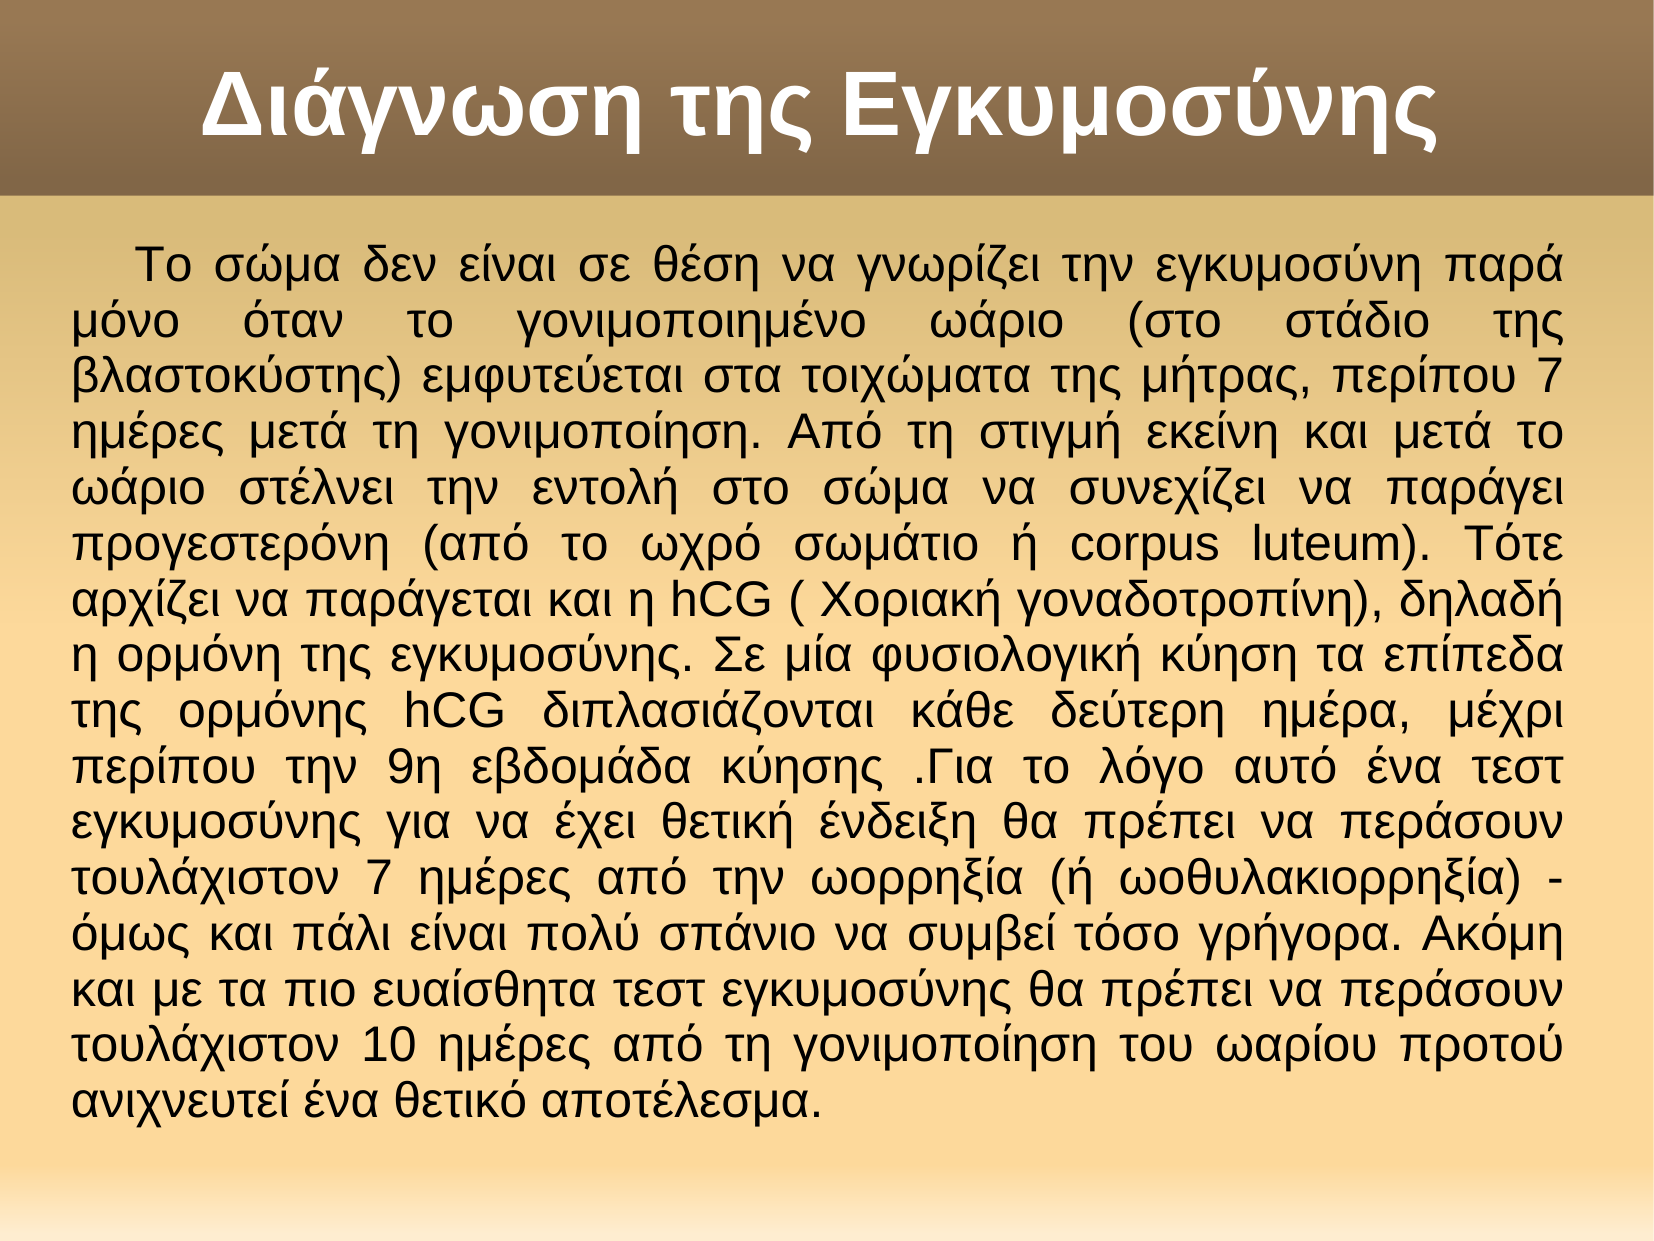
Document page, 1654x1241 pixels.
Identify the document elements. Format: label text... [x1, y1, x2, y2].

picture [0, 0, 1654, 1241]
title Διάγνωση της Εγκυμοσύνης [76, 0, 1565, 208]
list Το σώμα δεν είναι σε θέση να γνωρίζει την εγκυμοσύνη παρά μόνο όταν το γονιμοποιημένο ωάριο (στο στάδιο της βλαστοκύστης) εμφυτεύεται στα τοιχώματα της μήτρας, περίπου 7 ημέρες μετά τη γονιμοποίηση. Από τη στιγμή εκείνη και μετά το ωάριο στέλνει την εντολή στο σώμα να συνεχίζει να παράγει προγεστερόνη (από το ωχρό σωμάτιο ή corpus luteum). Τότε αρχίζει να παράγεται και η hCG ( Χοριακή γοναδοτροπίνη), δηλαδή η ορμόνη της εγκυμοσύνης. Σε μία φυσιολογική κύηση τα επίπεδα της ορμόνης hCG διπλασιάζονται κάθε δεύτερη ημέρα, μέχρι περίπου την 9η εβδομάδα κύησης .Για το λόγο αυτό ένα τεστ εγκυμοσύνης για να έχει θετική ένδειξη θα πρέπει να περάσουν τουλάχιστον 7 ημέρες από την ωορρηξία (ή ωοθυλακιορρηξία) - όμως και πάλι είναι πολύ σπάνιο να συμβεί τόσο γρήγορα. Ακόμη και με τα πιο ευαίσθητα τεστ εγκυμοσύνης θα πρέπει να περάσουν τουλάχιστον 10 ημέρες από τη γονιμοποίηση του ωαρίου προτού ανιχνευτεί ένα θετικό αποτέλεσμα. [0, 236, 1565, 1233]
